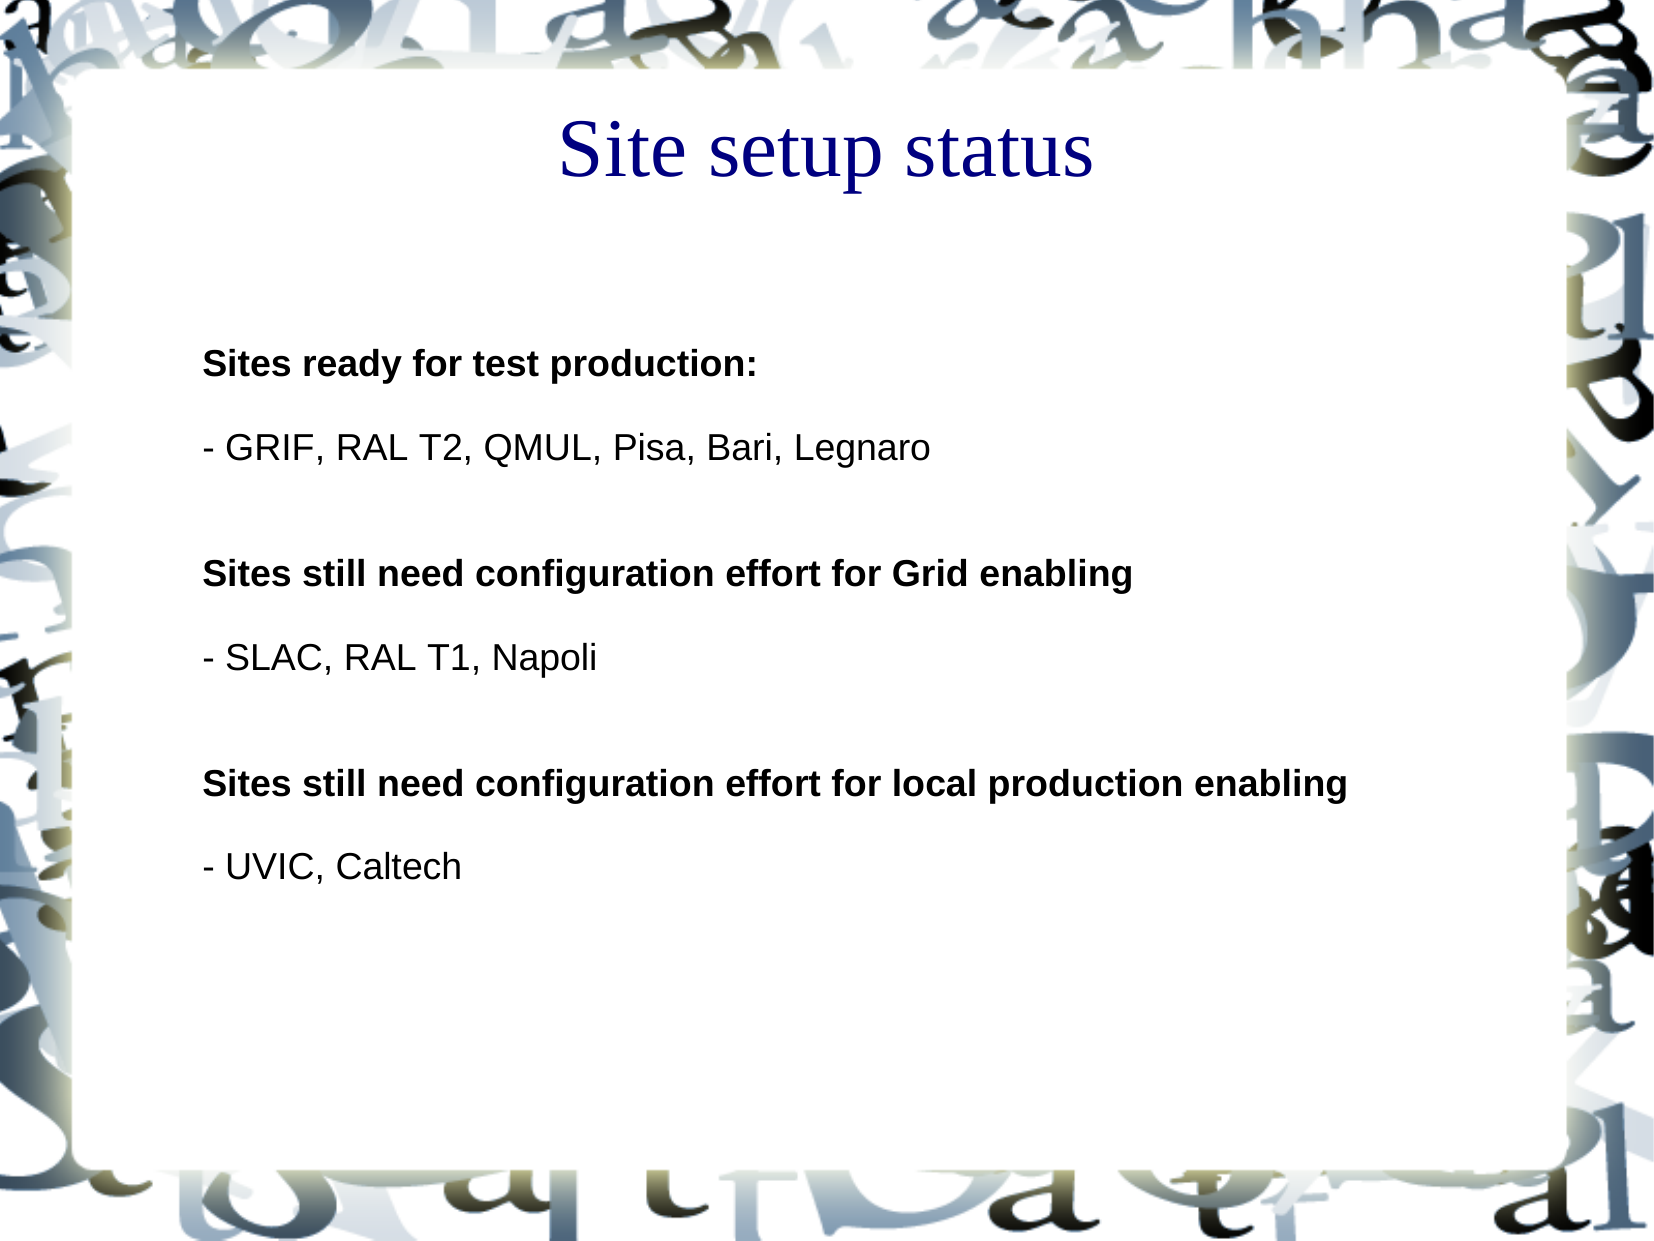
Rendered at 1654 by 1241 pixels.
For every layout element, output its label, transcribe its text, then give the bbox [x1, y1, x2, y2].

text_box Sites ready for test production: - GRIF, RAL T2, QMUL, Pisa, Bari, Legnaro Sites still need configuration effort for Grid enabling - SLAC, RAL T1, Napoli Sites still need configuration effort for local production enabling - UVIC, Caltech [187, 334, 1463, 938]
picture [0, 0, 1654, 1241]
text_box Site setup status [543, 94, 1111, 202]
